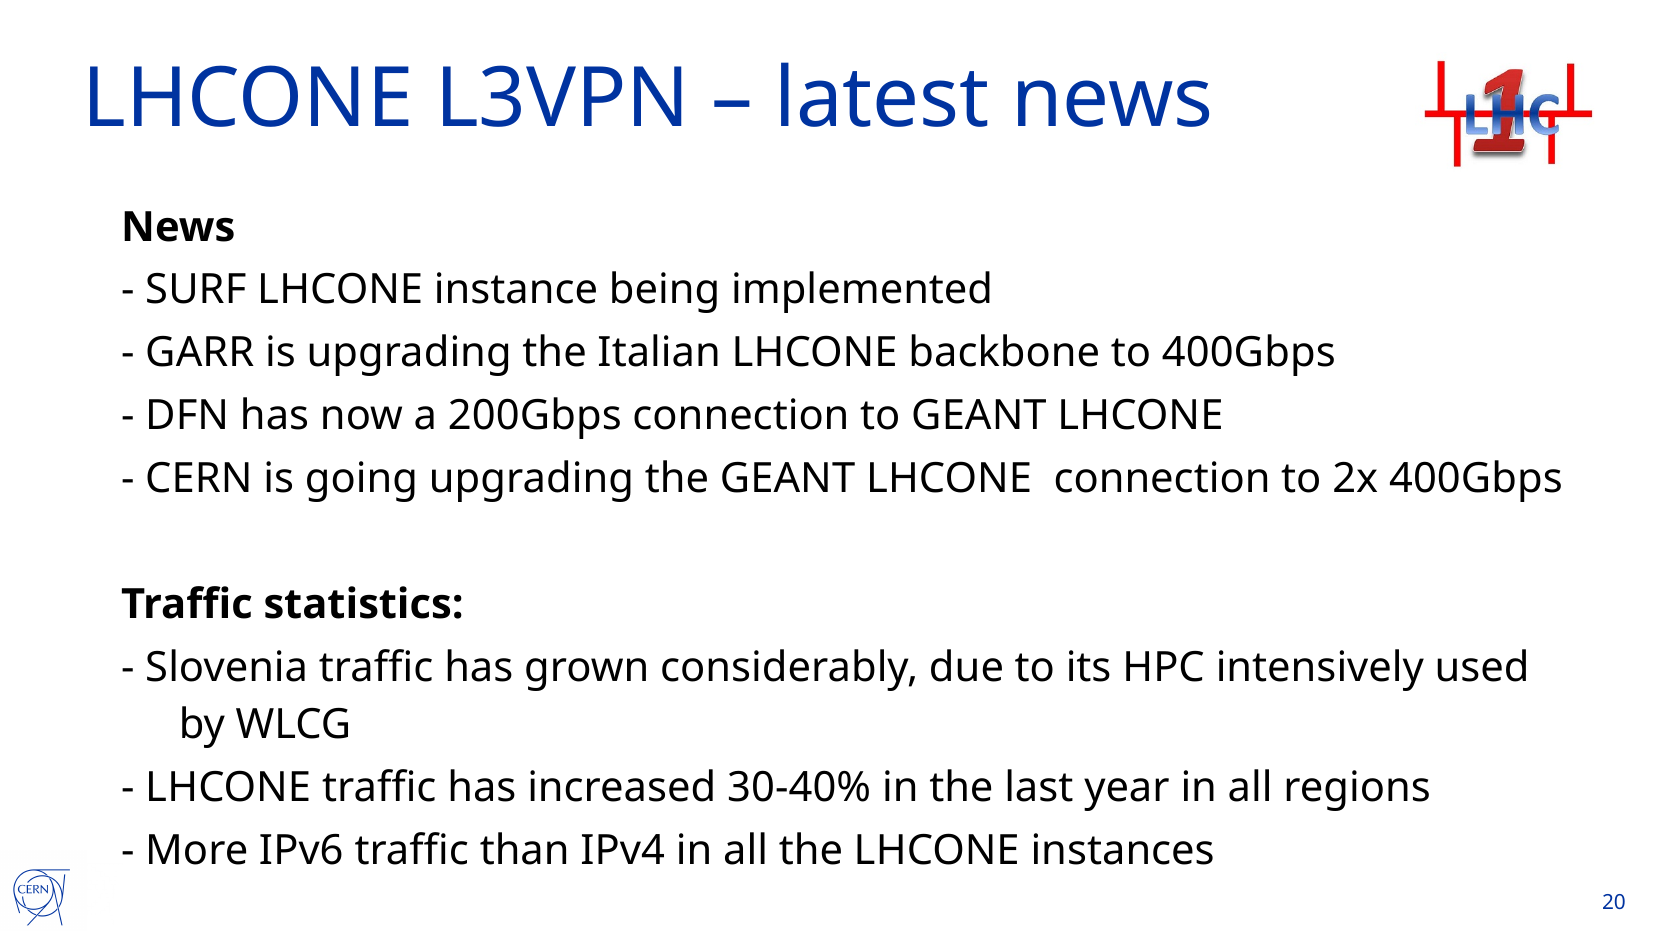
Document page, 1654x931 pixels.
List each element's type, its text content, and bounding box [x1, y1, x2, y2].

picture [0, 850, 127, 931]
title LHCONE L3VPN – latest news [82, 37, 1571, 142]
picture [1415, 52, 1599, 176]
text_box News - SURF LHCONE instance being implemented - GARR is upgrading the Italian LHCONE backbone to 400Gbps - DFN has now a 200Gbps connection to GEANT LHCONE - CERN is going upgrading the GEANT LHCONE connection to 2x 400Gbps Traffic statistics: - Slovenia traffic has grown considerably, due to its HPC intensively used by WLCG - LHCONE traffic has increased 30-40% in the last year in all regions - More IPv6 traffic than IPv4 in all the LHCONE instances [106, 188, 1583, 898]
